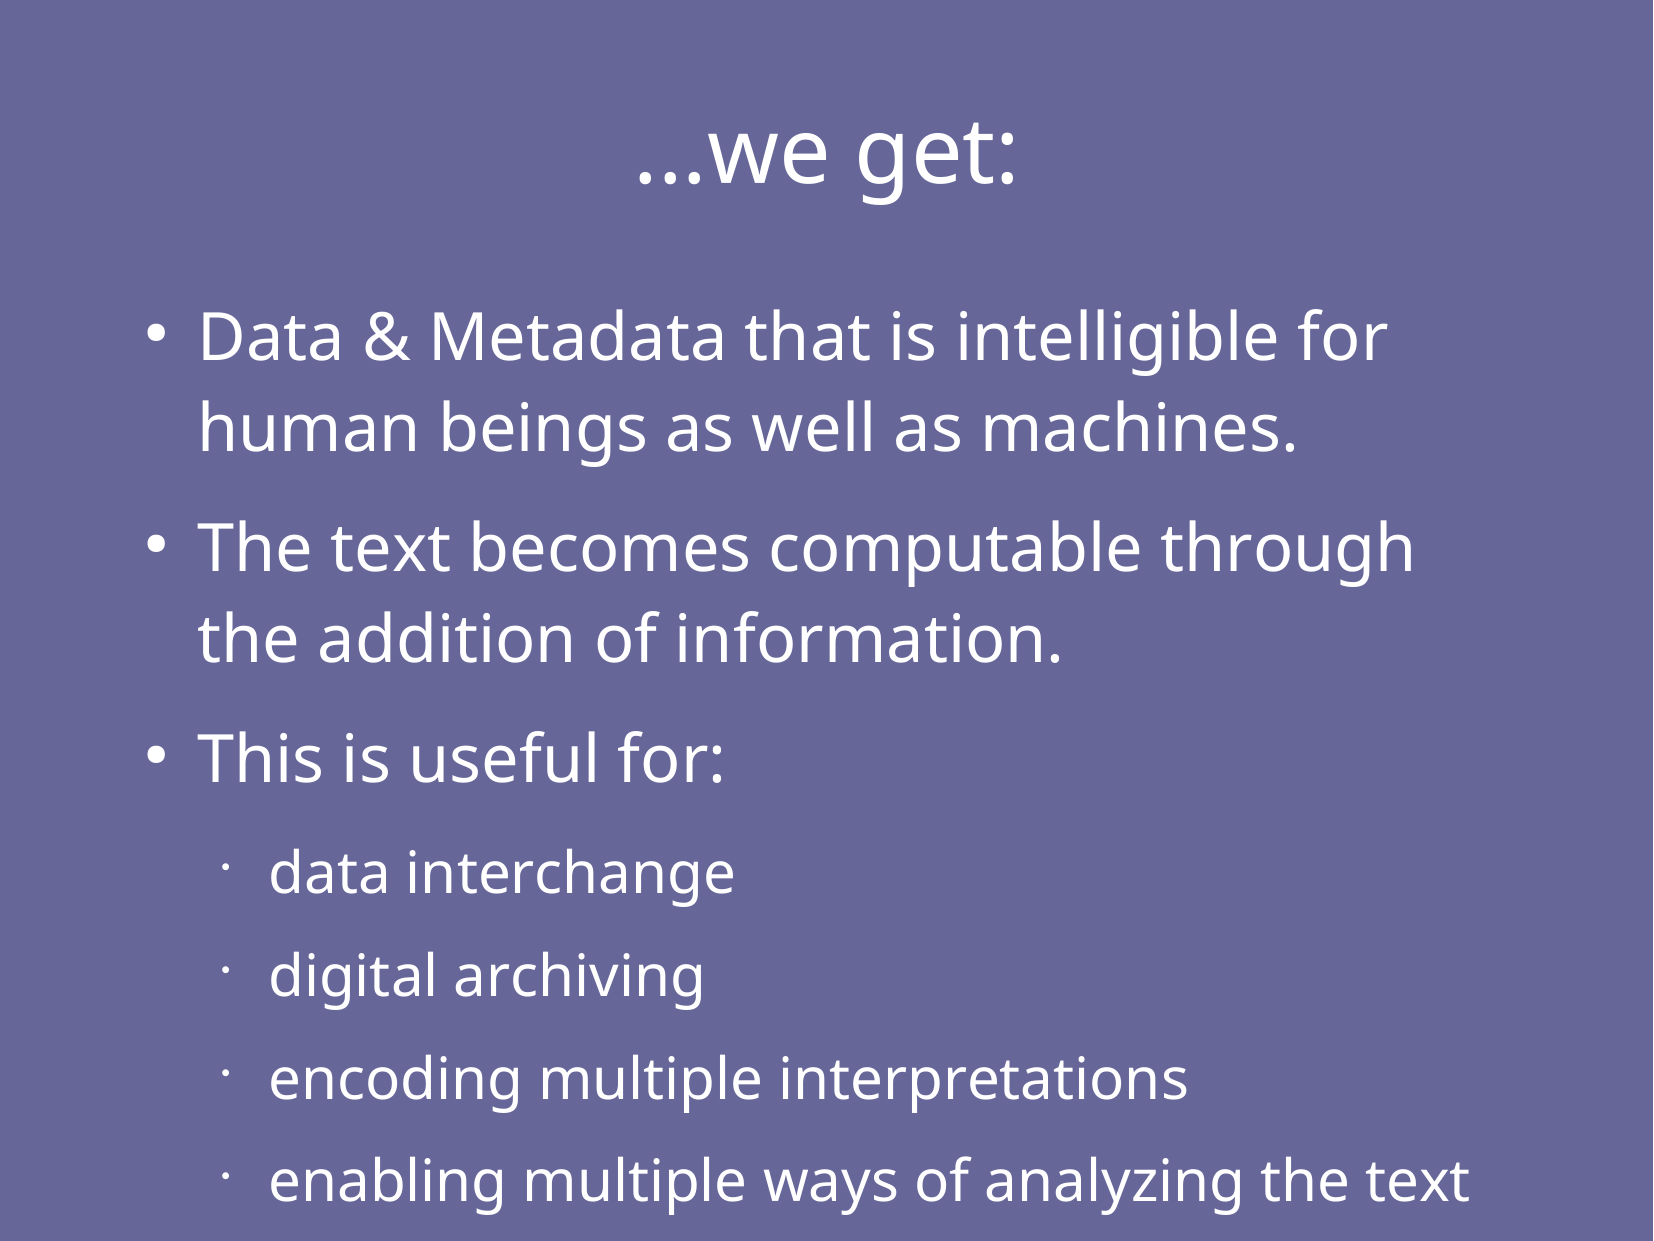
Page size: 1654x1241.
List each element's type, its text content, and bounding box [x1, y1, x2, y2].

title ...we get: [121, 44, 1534, 252]
list Data & Metadata that is intelligible for human beings as well as machines. The text becomes computable through the addition of information. This is useful for: data interchange digital archiving encoding multiple interpretations enabling multiple ways of analyzing the text [126, 289, 1539, 1207]
